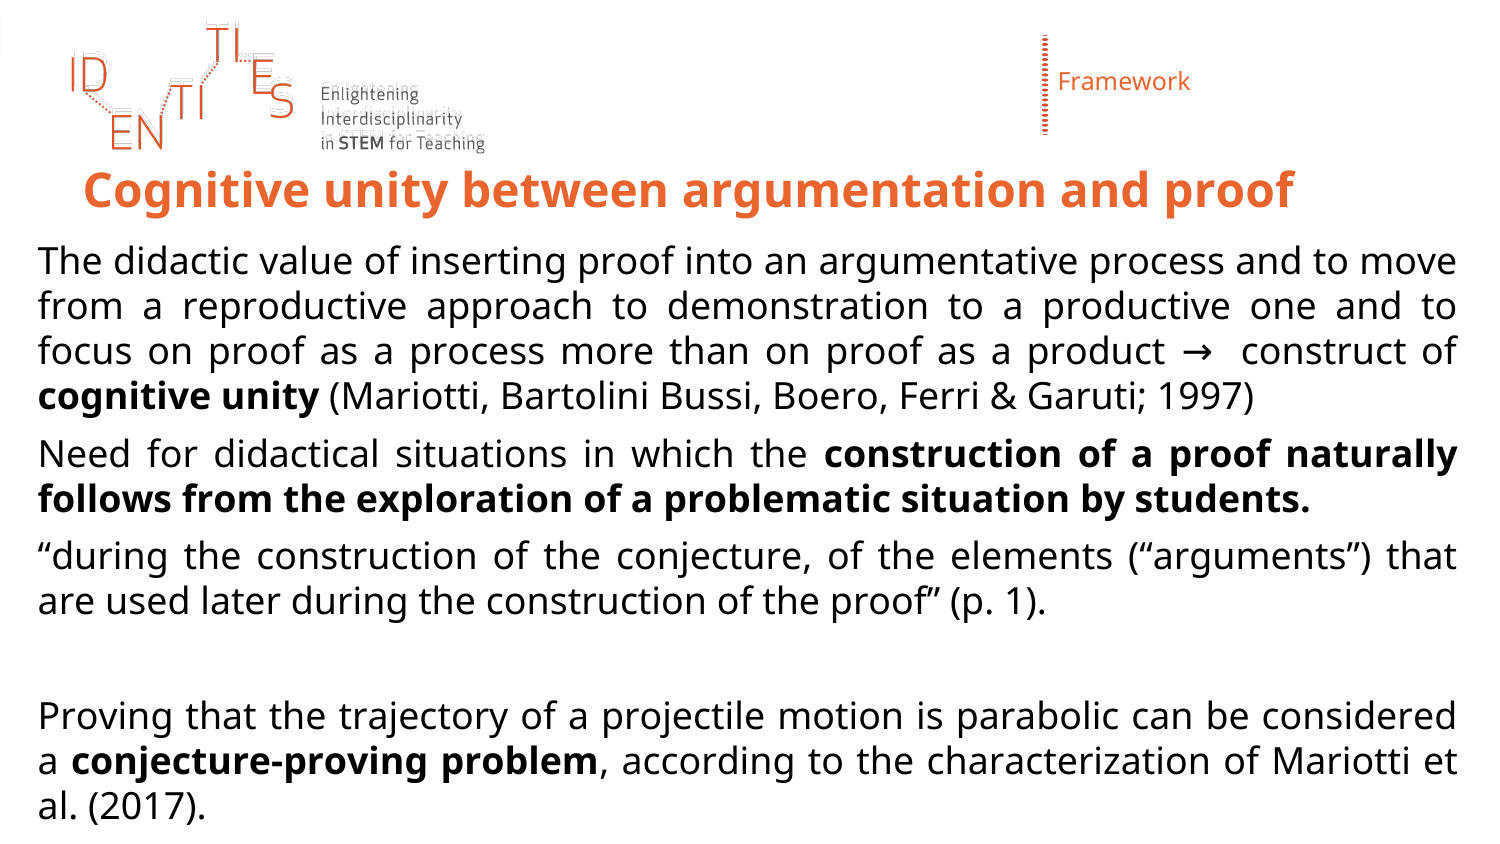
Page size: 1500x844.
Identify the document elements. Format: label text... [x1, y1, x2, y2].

text_box Framework [1046, 60, 1444, 109]
text_box The didactic value of inserting proof into an argumentative process and to move from a reproductive approach to demonstration to a productive one and to focus on proof as a process more than on proof as a product → construct of cognitive unity (Mariotti, Bartolini Bussi, Boero, Ferri & Garuti; 1997) Need for didactical situations in which the construction of a proof naturally follows from the exploration of a problematic situation by students. “during the construction of the conjecture, of the elements (“arguments”) that are used later during the construction of the proof” (p. 1). Proving that the trajectory of a projectile motion is parabolic can be considered a conjecture-proving problem, according to the characterization of Mariotti et al. (2017). [22, 222, 1474, 844]
picture [1042, 35, 1051, 97]
text_box Cognitive unity between argumentation and proof [72, 97, 1500, 189]
picture [71, 18, 485, 157]
